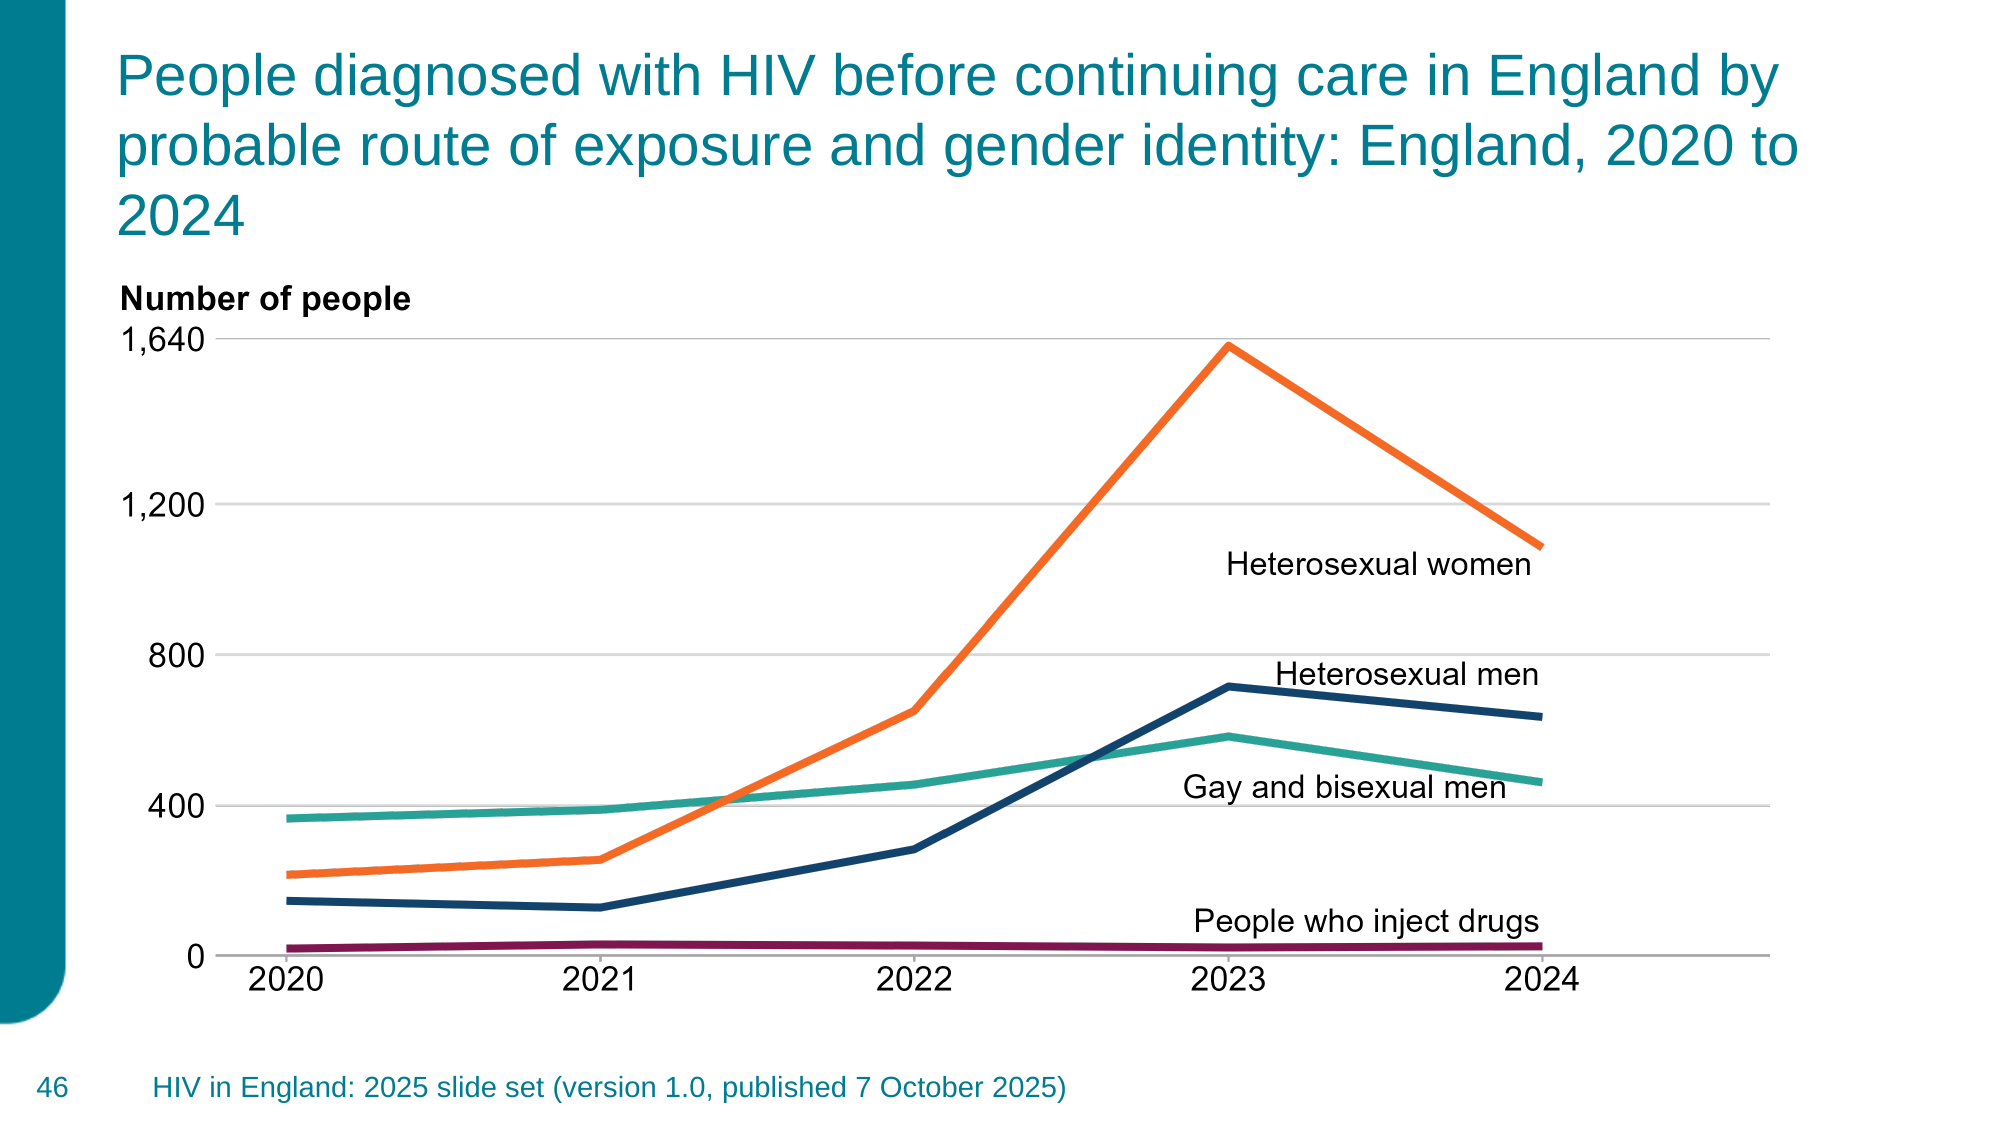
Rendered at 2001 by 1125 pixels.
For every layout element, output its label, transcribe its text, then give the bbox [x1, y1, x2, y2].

title People diagnosed with HIV before continuing care in England by probable route of exposure and gender identity: England, 2020 to 2024 [101, 29, 1926, 248]
picture [119, 247, 1770, 998]
text_box HIV in England: 2025 slide set (version 1.0, published 7 October 2025) [137, 1056, 1780, 1116]
text_box [21, 1056, 120, 1117]
